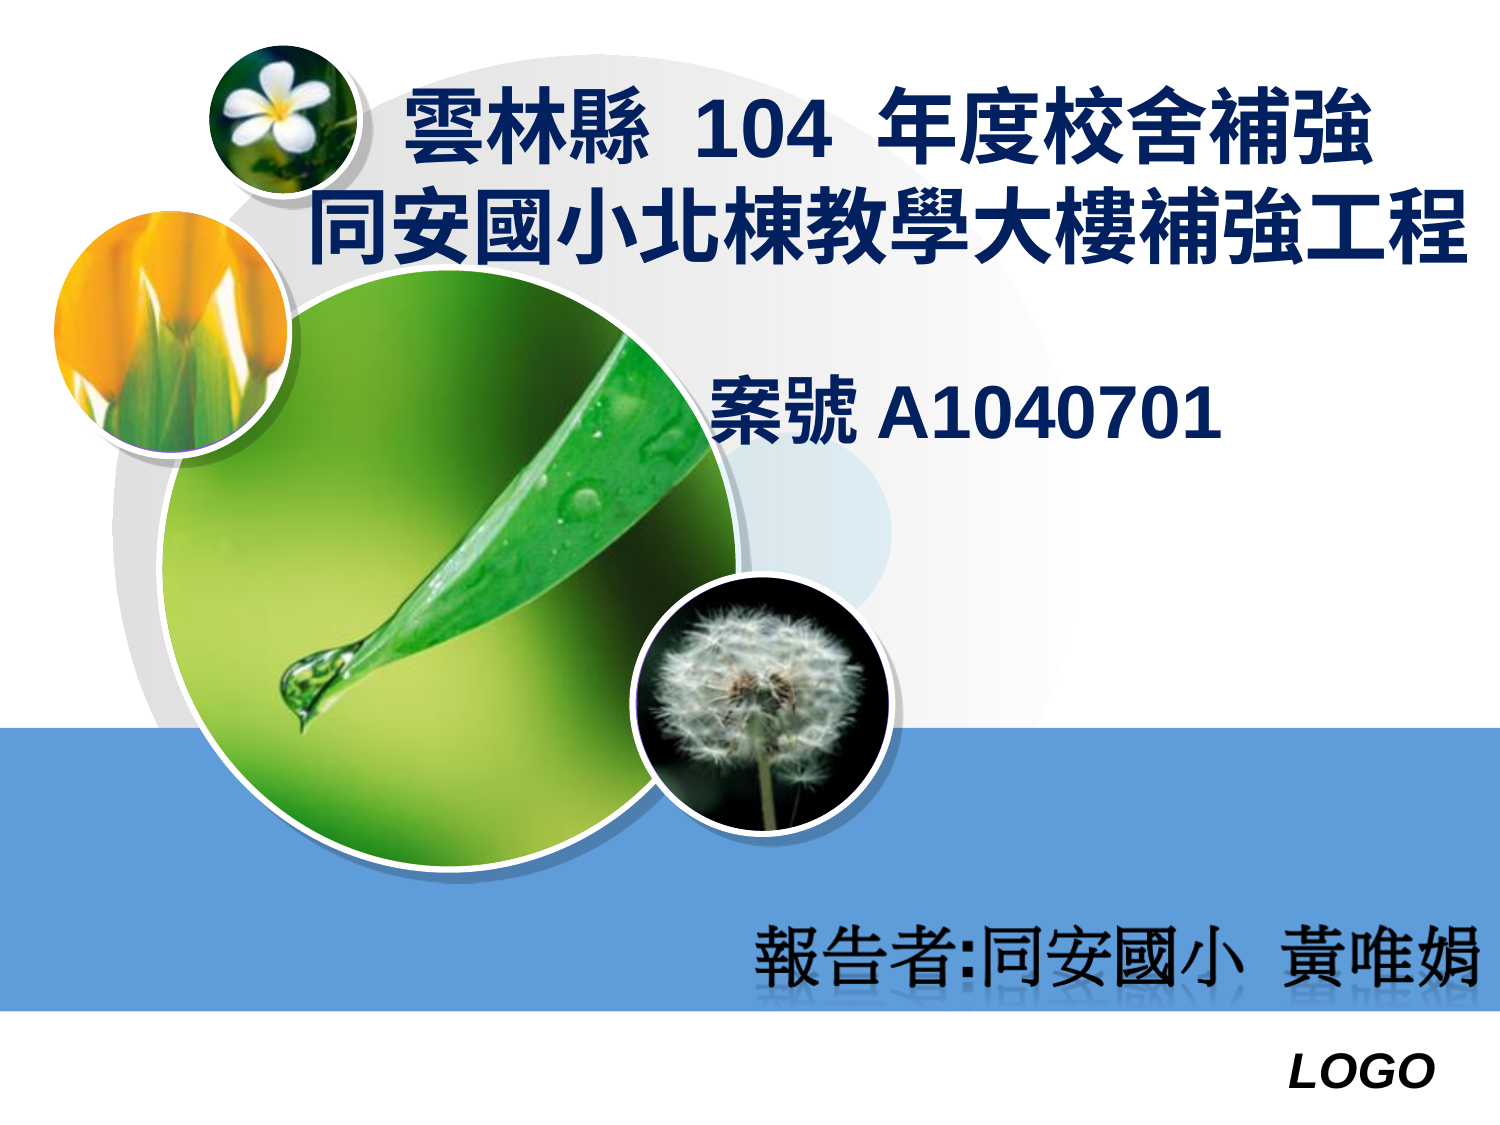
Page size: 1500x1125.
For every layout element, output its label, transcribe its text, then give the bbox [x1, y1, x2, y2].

text_box 雲林縣 104 年度校舍補強 同安國小北棟教學大樓補強工程 案號A1040701 [277, 66, 1500, 462]
picture [636, 577, 889, 831]
picture [54, 45, 1500, 867]
picture [710, 890, 1500, 1071]
